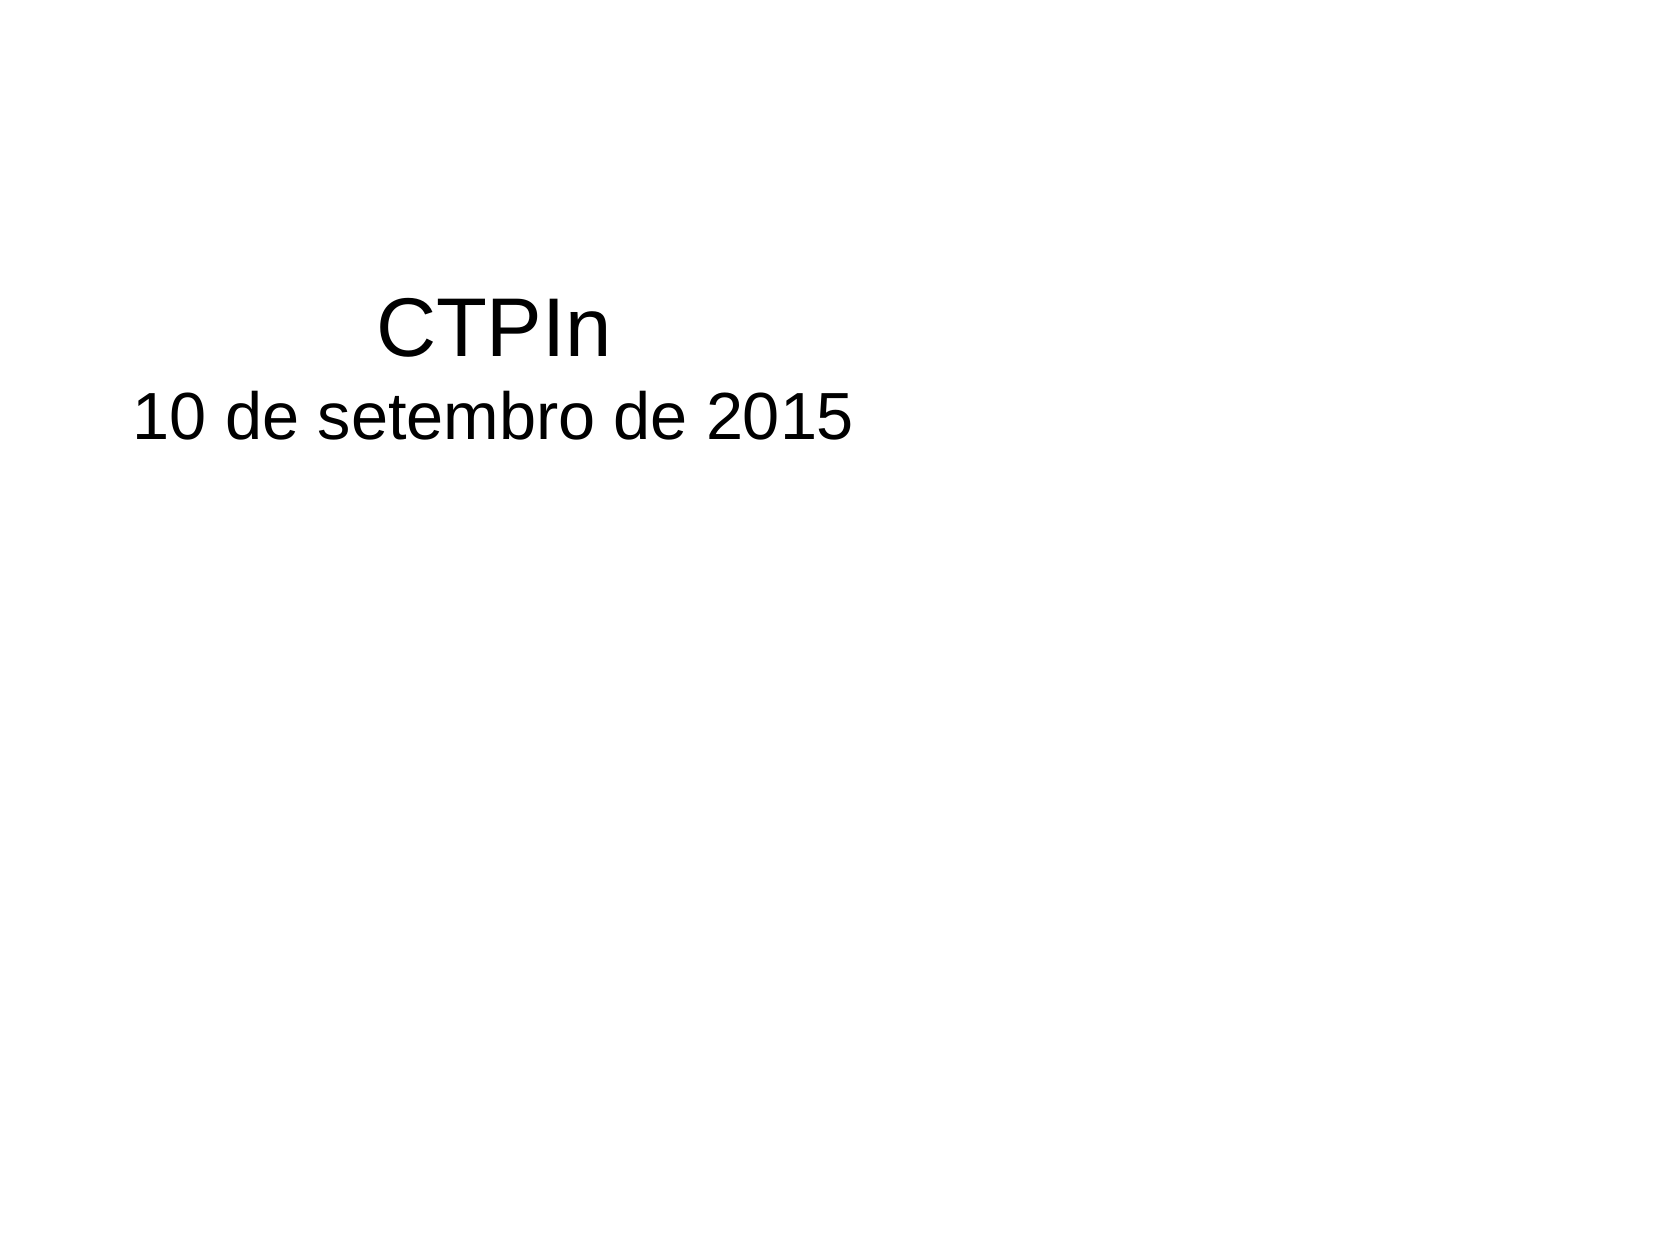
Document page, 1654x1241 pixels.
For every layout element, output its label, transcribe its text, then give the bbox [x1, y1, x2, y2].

text_box CTPIn 10 de setembro de 2015 [117, 265, 1548, 508]
